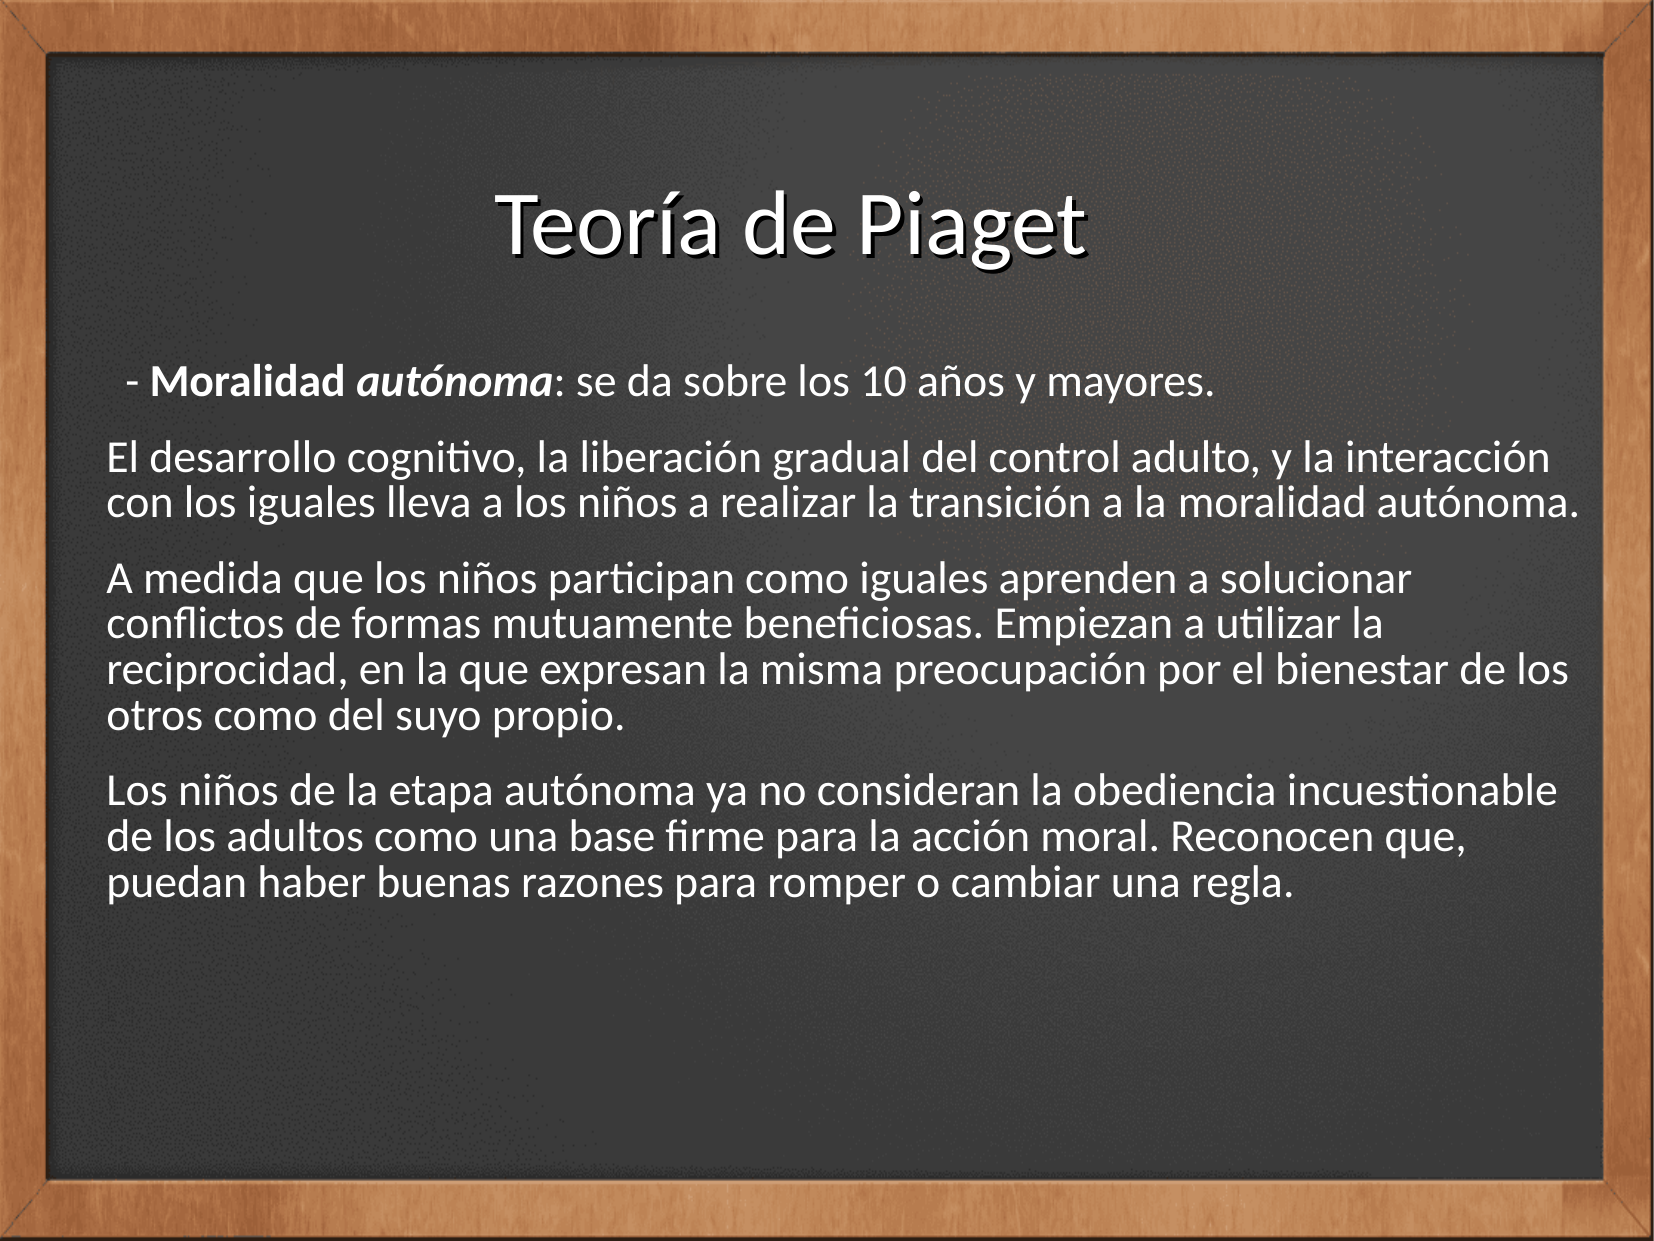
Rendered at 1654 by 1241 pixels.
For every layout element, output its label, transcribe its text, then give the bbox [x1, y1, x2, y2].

list - Moralidad autónoma: se da sobre los 10 años y mayores. El desarrollo cognitivo, la liberación gradual del control adulto, y la interacción con los iguales lleva a los niños a realizar la transición a la moralidad autónoma. A medida que los niños participan como iguales aprenden a solucionar conflictos de formas mutuamente beneficiosas. Empiezan a utilizar la reciprocidad, en la que expresan la misma preocupación por el bienestar de los otros como del suyo propio. Los niños de la etapa autónoma ya no consideran la obediencia incuestionable de los adultos como una base firme para la acción moral. Reconocen que, puedan haber buenas razones para romper o cambiar una regla. [106, 362, 1595, 1182]
picture [0, 0, 1654, 1241]
title Teoría de Piaget [47, 147, 1536, 316]
